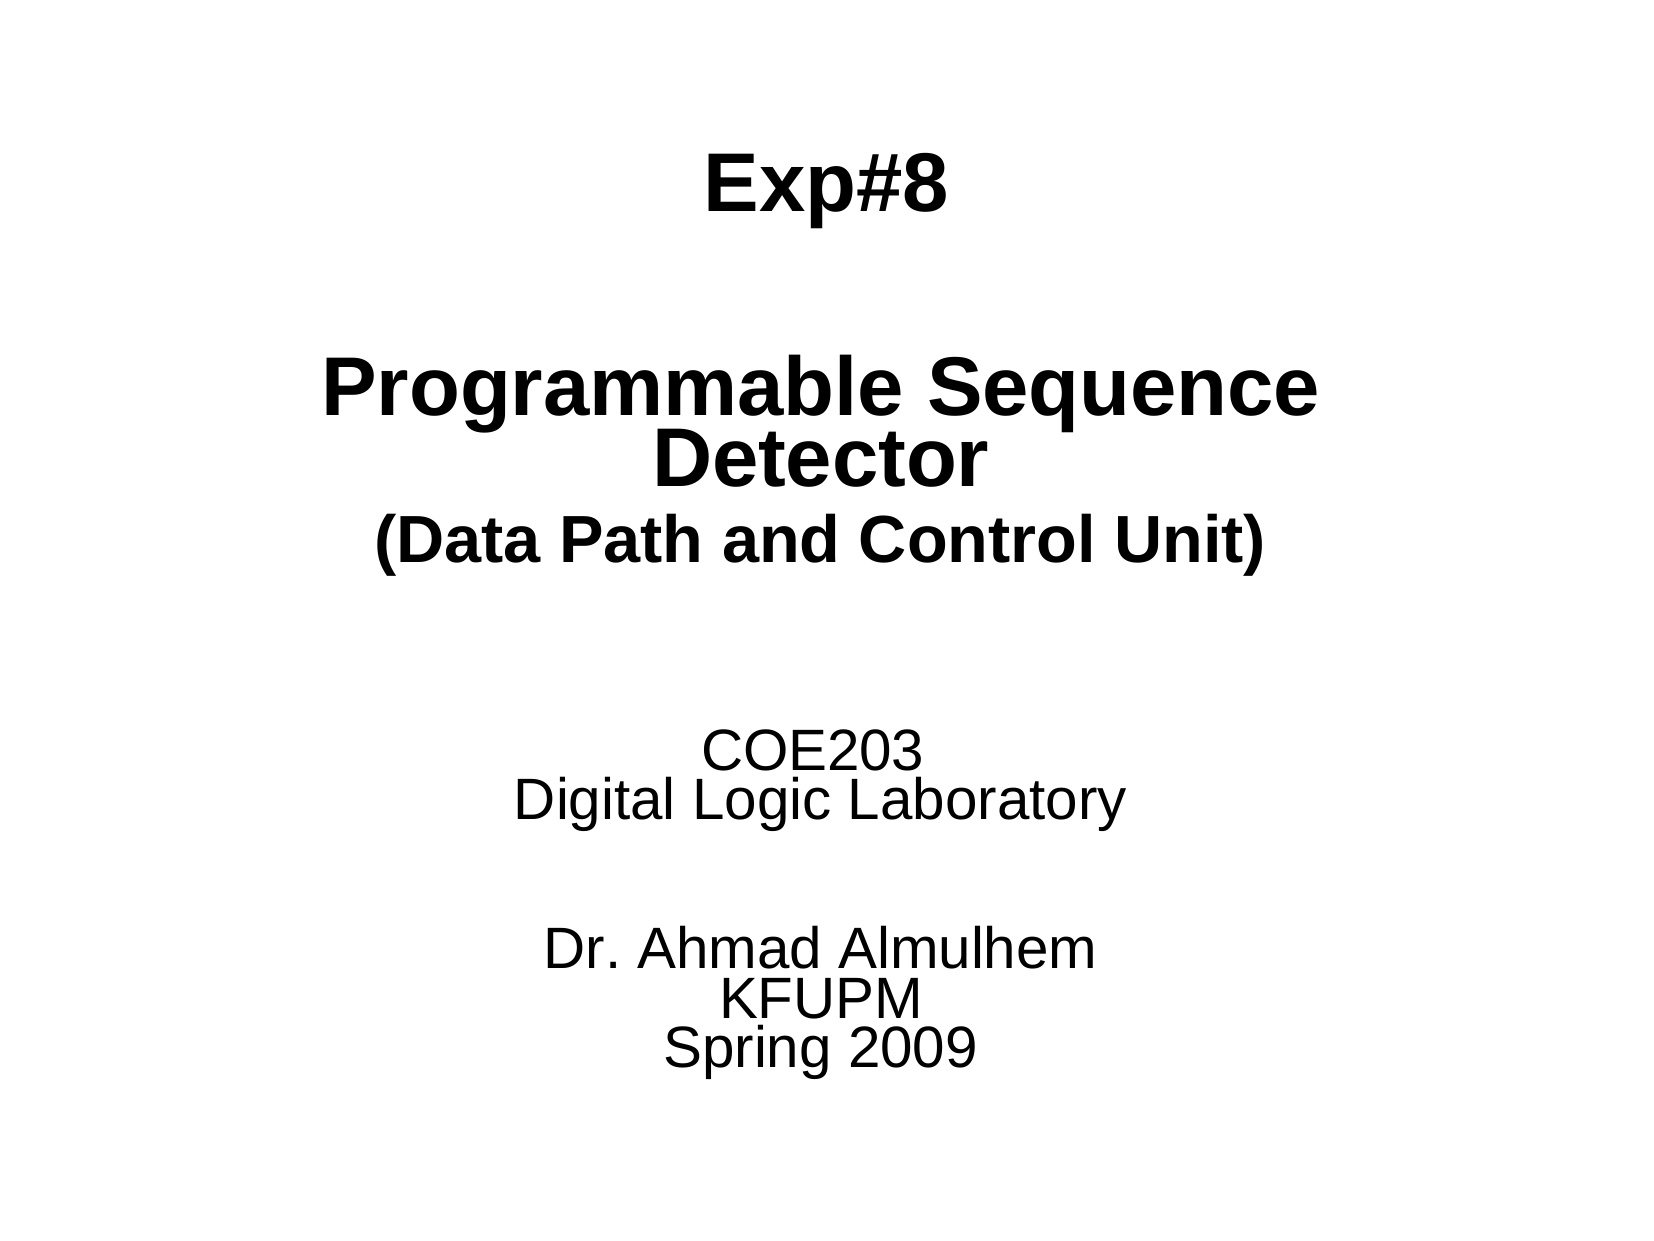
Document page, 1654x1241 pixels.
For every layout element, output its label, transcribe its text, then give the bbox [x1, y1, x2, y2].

title Exp#8 [82, 93, 1571, 287]
text_box Programmable Sequence Detector (Data Path and Control Unit) COE203 Digital Logic Laboratory Dr. Ahmad Almulhem KFUPM Spring 2009 [145, 351, 1496, 1109]
